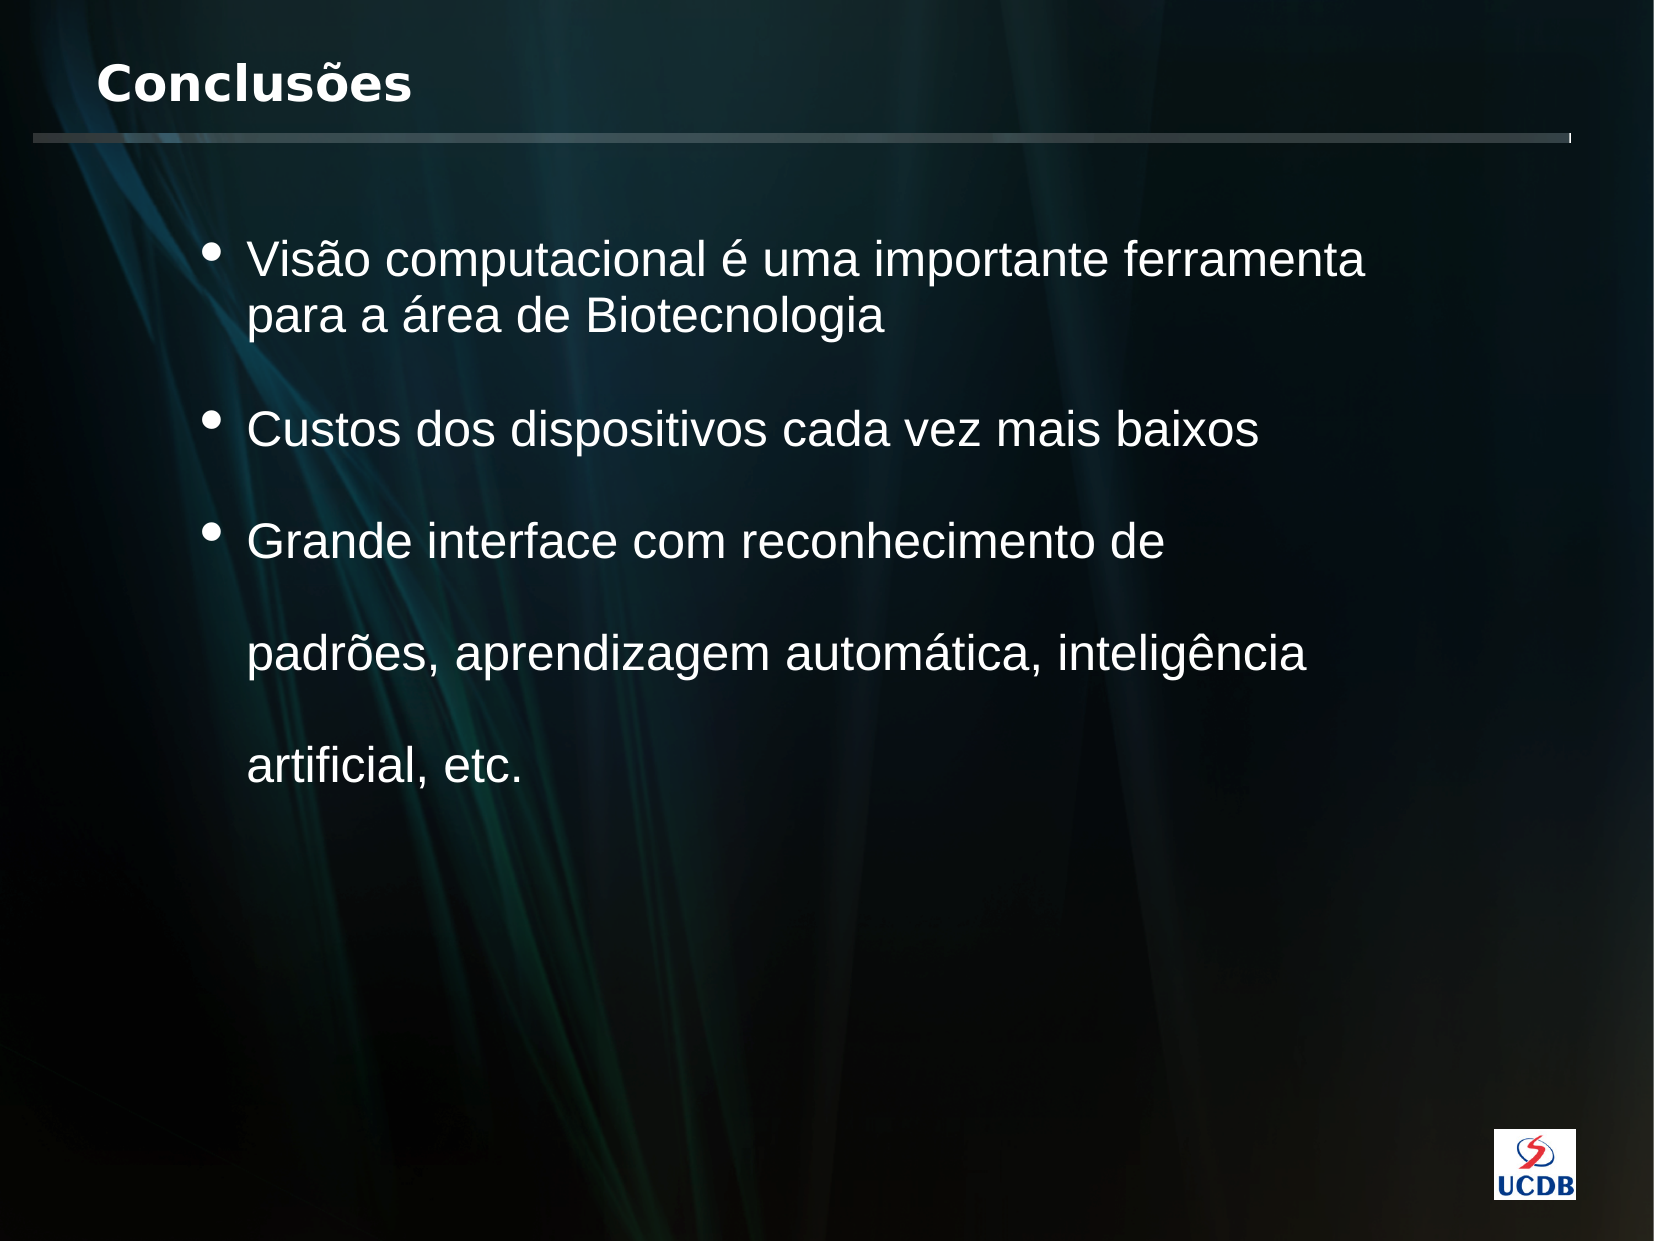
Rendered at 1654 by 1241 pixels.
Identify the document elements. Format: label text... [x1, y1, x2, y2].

picture [0, 0, 1654, 1241]
text_box Visão computacional é uma importante ferramenta para a área de Biotecnologia Custos dos dispositivos cada vez mais baixos Grande interface com reconhecimento de padrões, aprendizagem automática, inteligência artificial, etc. [187, 225, 1388, 938]
text_box Conclusões [82, 45, 1536, 119]
